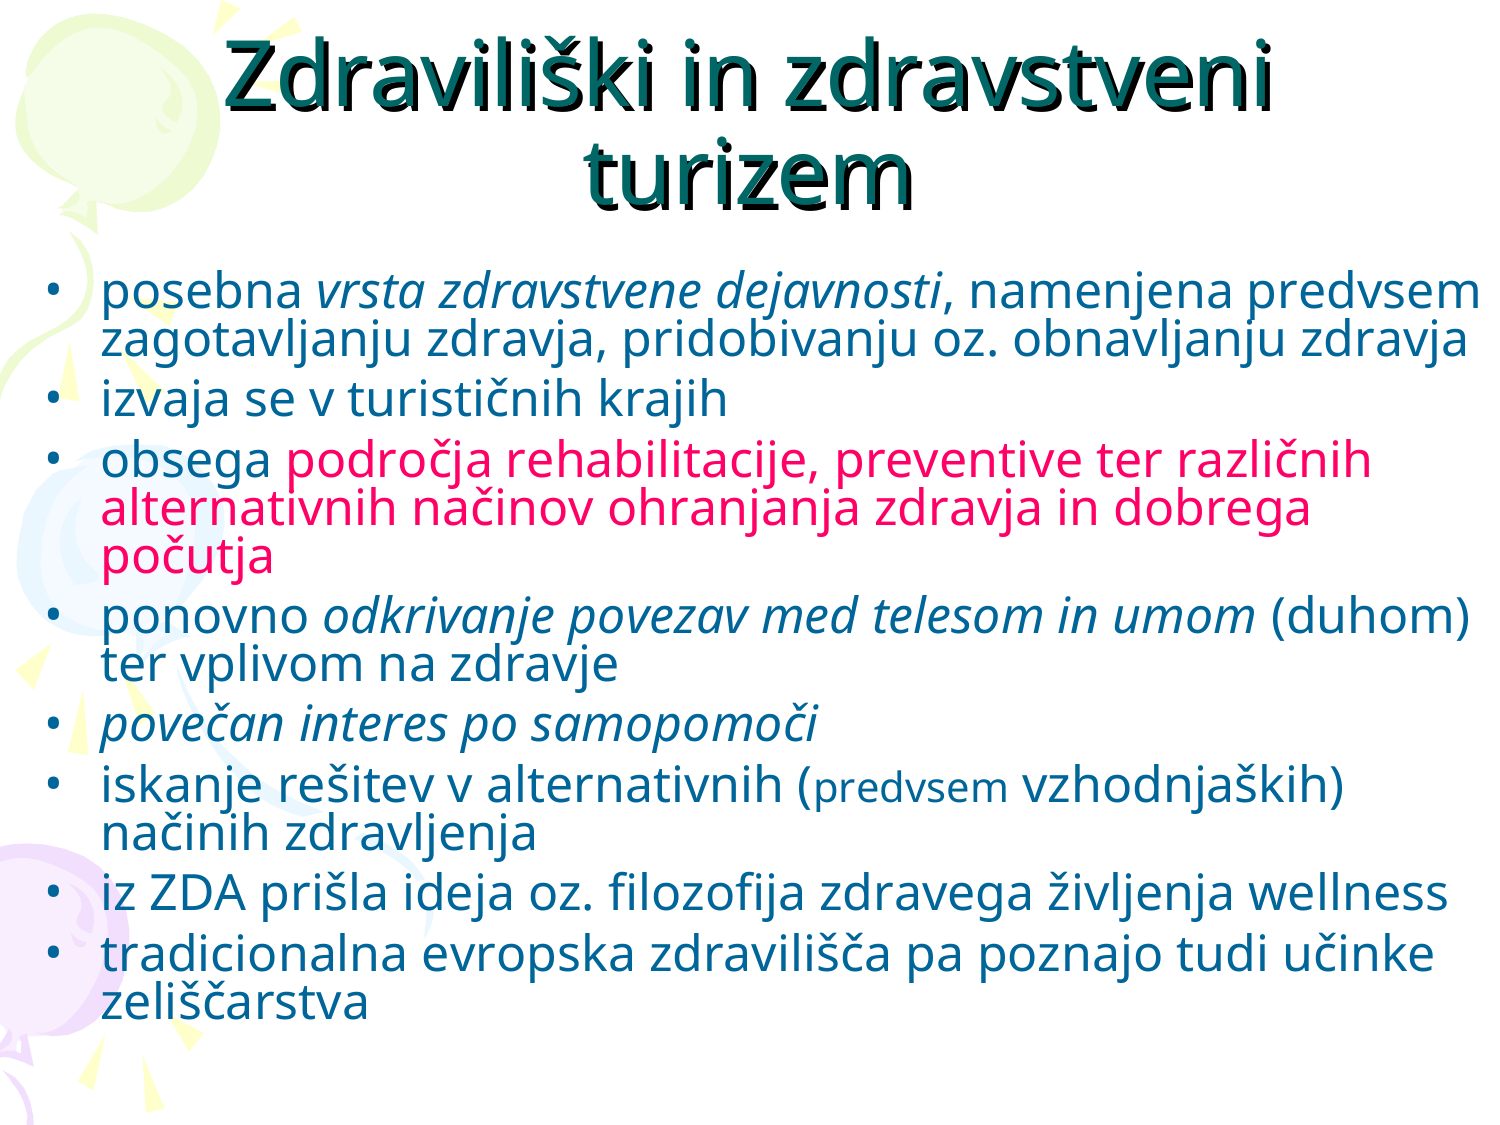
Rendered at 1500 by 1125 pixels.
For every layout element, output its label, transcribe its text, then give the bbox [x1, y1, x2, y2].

list posebna vrsta zdravstvene dejavnosti, namenjena predvsem zagotavljanju zdravja, pridobivanju oz. obnavljanju zdravja izvaja se v turističnih krajih obsega področja rehabilitacije, preventive ter različnih alternativnih načinov ohranjanja zdravja in dobrega počutja ponovno odkrivanje povezav med telesom in umom (duhom) ter vplivom na zdravje povečan interes po samopomoči iskanje rešitev v alternativnih (predvsem vzhodnjaških) načinih zdravljenja iz ZDA prišla ideja oz. filozofija zdravega življenja wellness tradicionalna evropska zdravilišča pa poznajo tudi učinke zeliščarstva [29, 262, 1500, 994]
title Zdraviliški in zdravstveni turizem [72, 16, 1426, 233]
